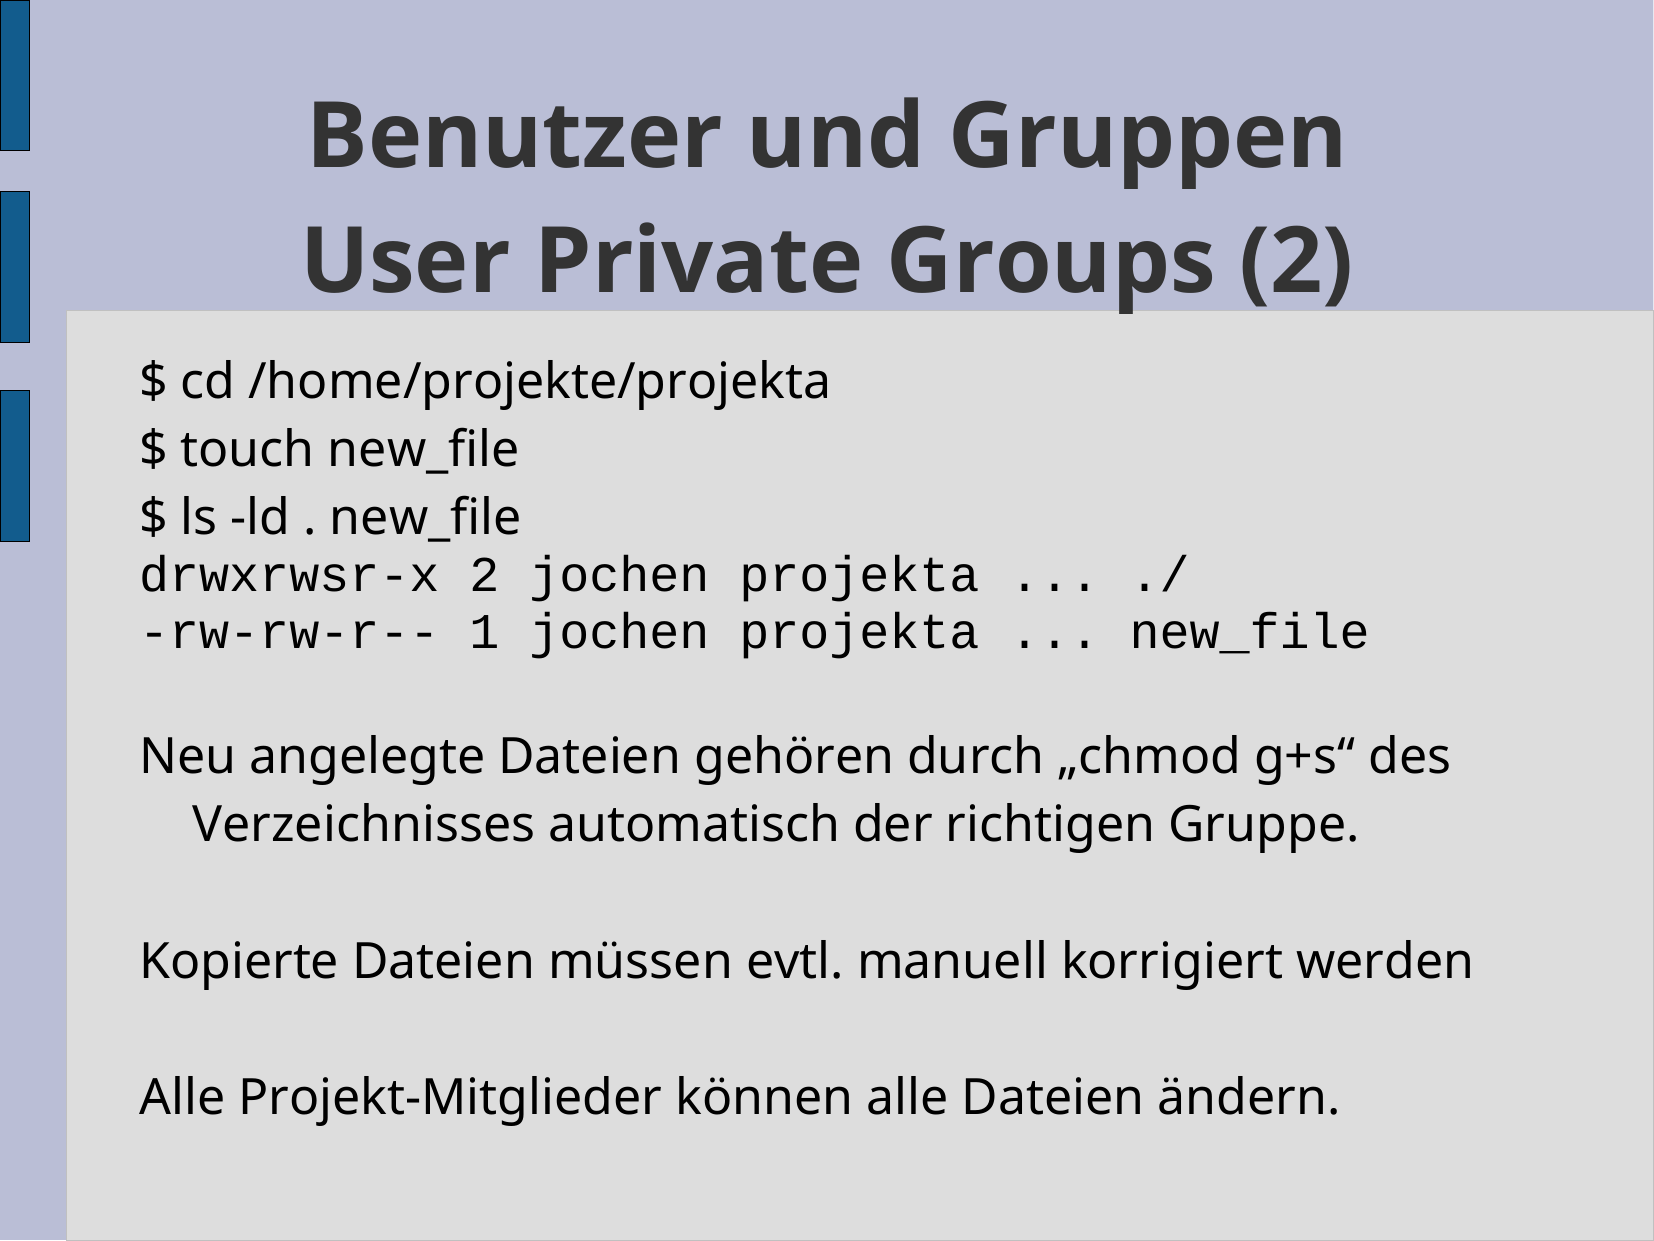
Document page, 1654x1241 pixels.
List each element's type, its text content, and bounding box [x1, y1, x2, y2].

list $ cd /home/projekte/projekta $ touch new_file $ ls -ld . new_file drwxrwsr-x 2 jochen projekta ... ./ -rw-rw-r-- 1 jochen projekta ... new_file Neu angelegte Dateien gehören durch „chmod g+s“ des Verzeichnisses automatisch der richtigen Gruppe. Kopierte Dateien müssen evtl. manuell korrigiert werden Alle Projekt-Mitglieder können alle Dateien ändern. [121, 344, 1534, 1241]
title Benutzer und Gruppen User Private Groups (2) [121, 55, 1534, 334]
